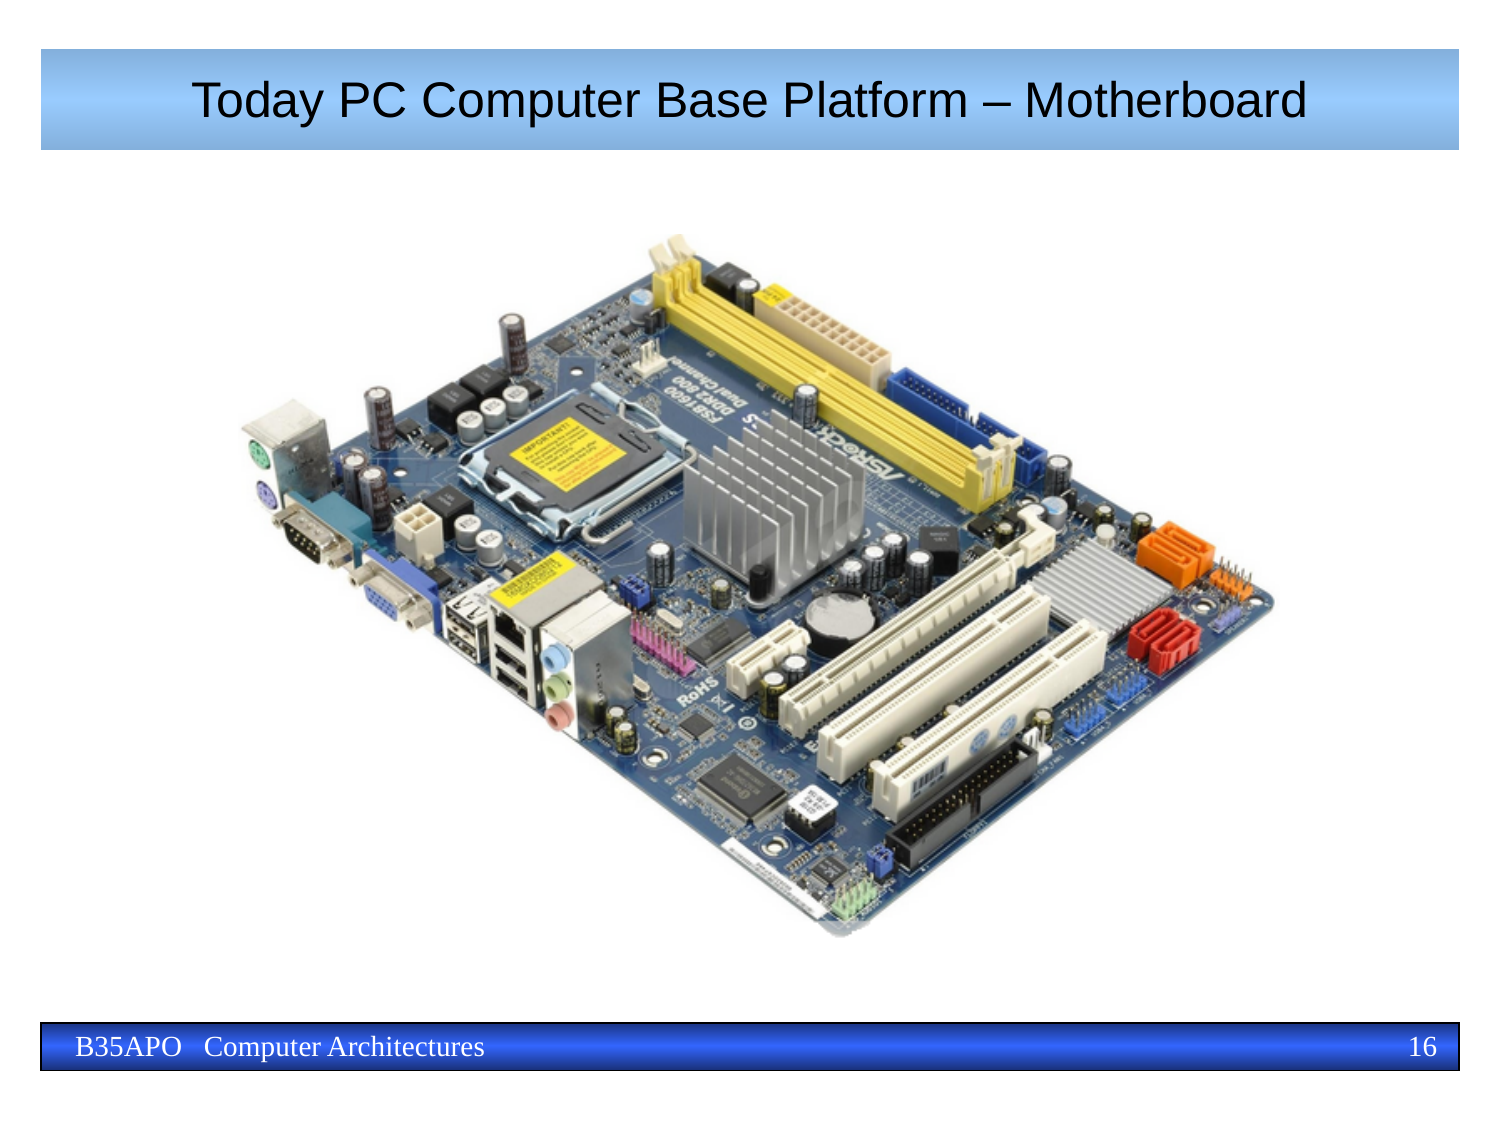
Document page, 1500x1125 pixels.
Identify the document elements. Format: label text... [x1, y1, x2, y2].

picture [222, 234, 1280, 948]
title Today PC Computer Base Platform – Motherboard [41, 49, 1459, 150]
